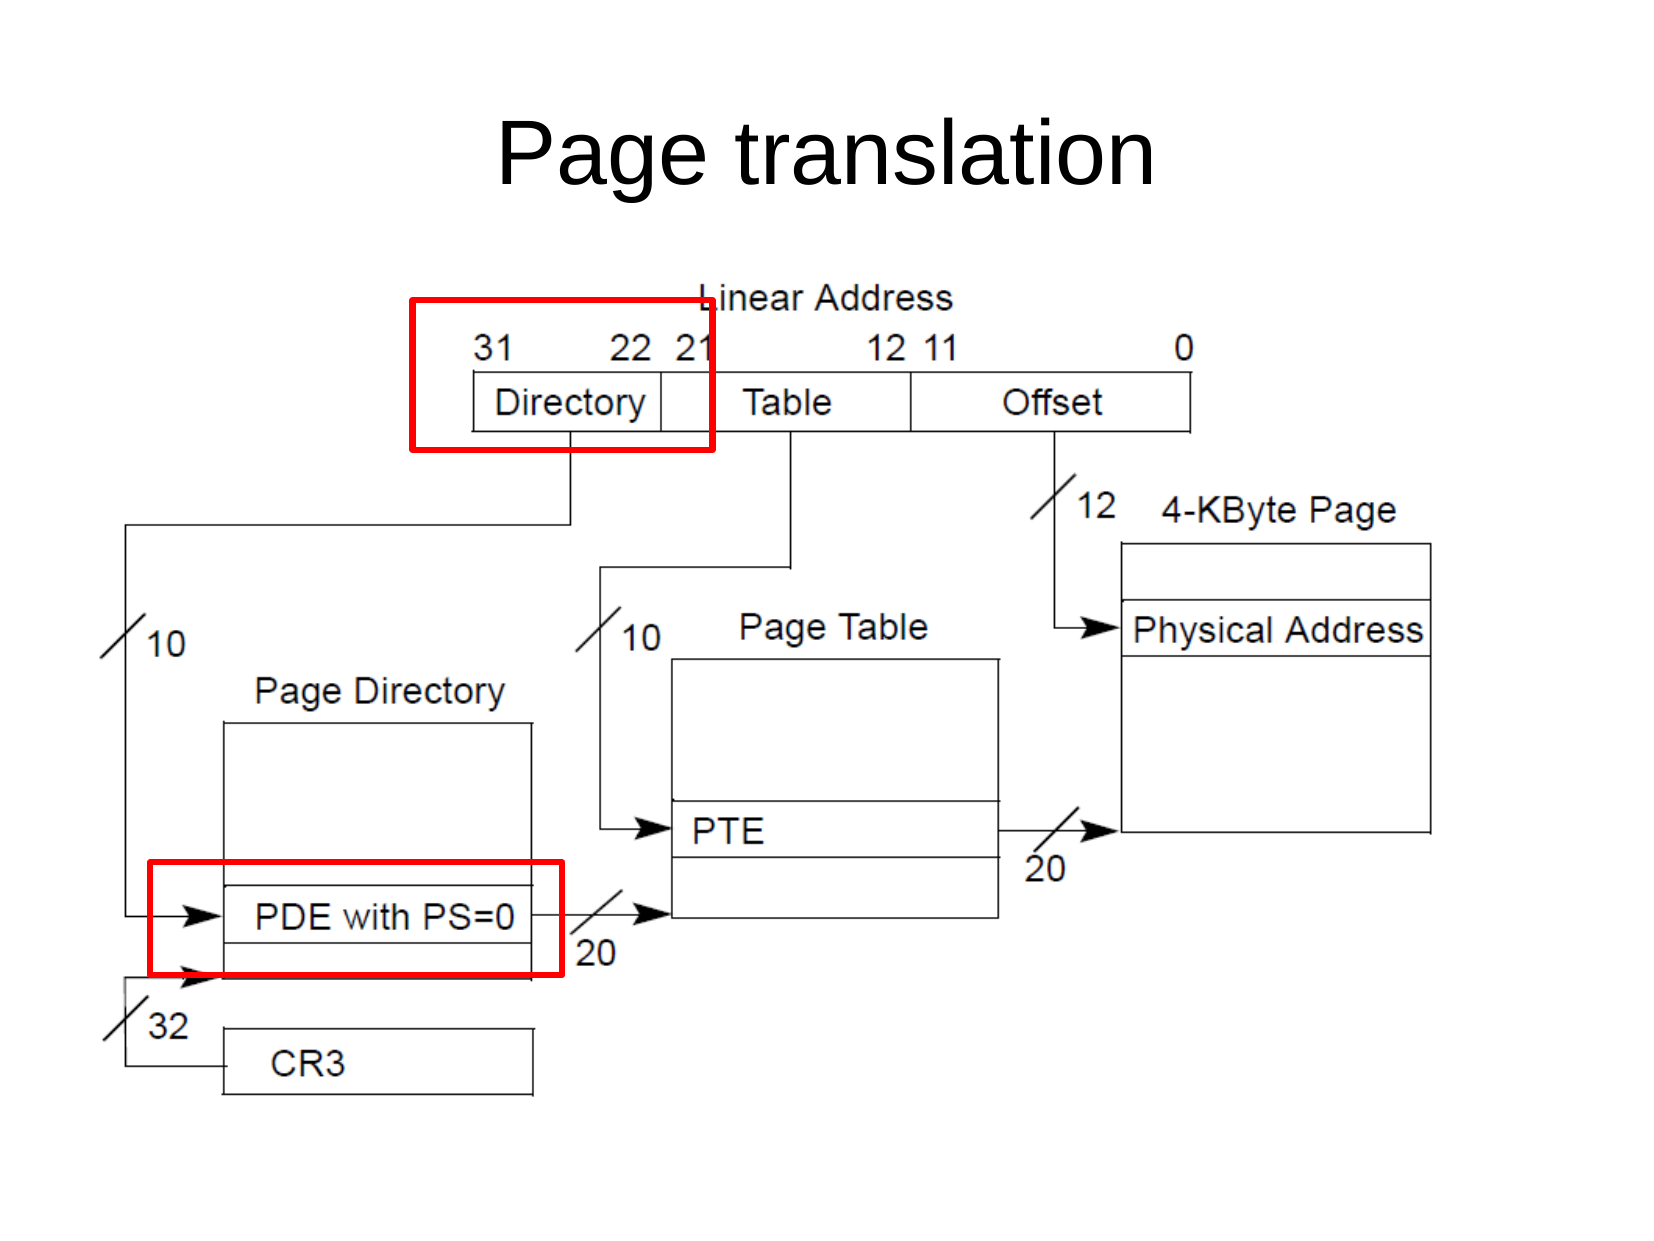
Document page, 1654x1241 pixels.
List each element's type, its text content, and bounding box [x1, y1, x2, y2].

picture [75, 264, 1463, 1126]
title Page translation [82, 49, 1571, 257]
